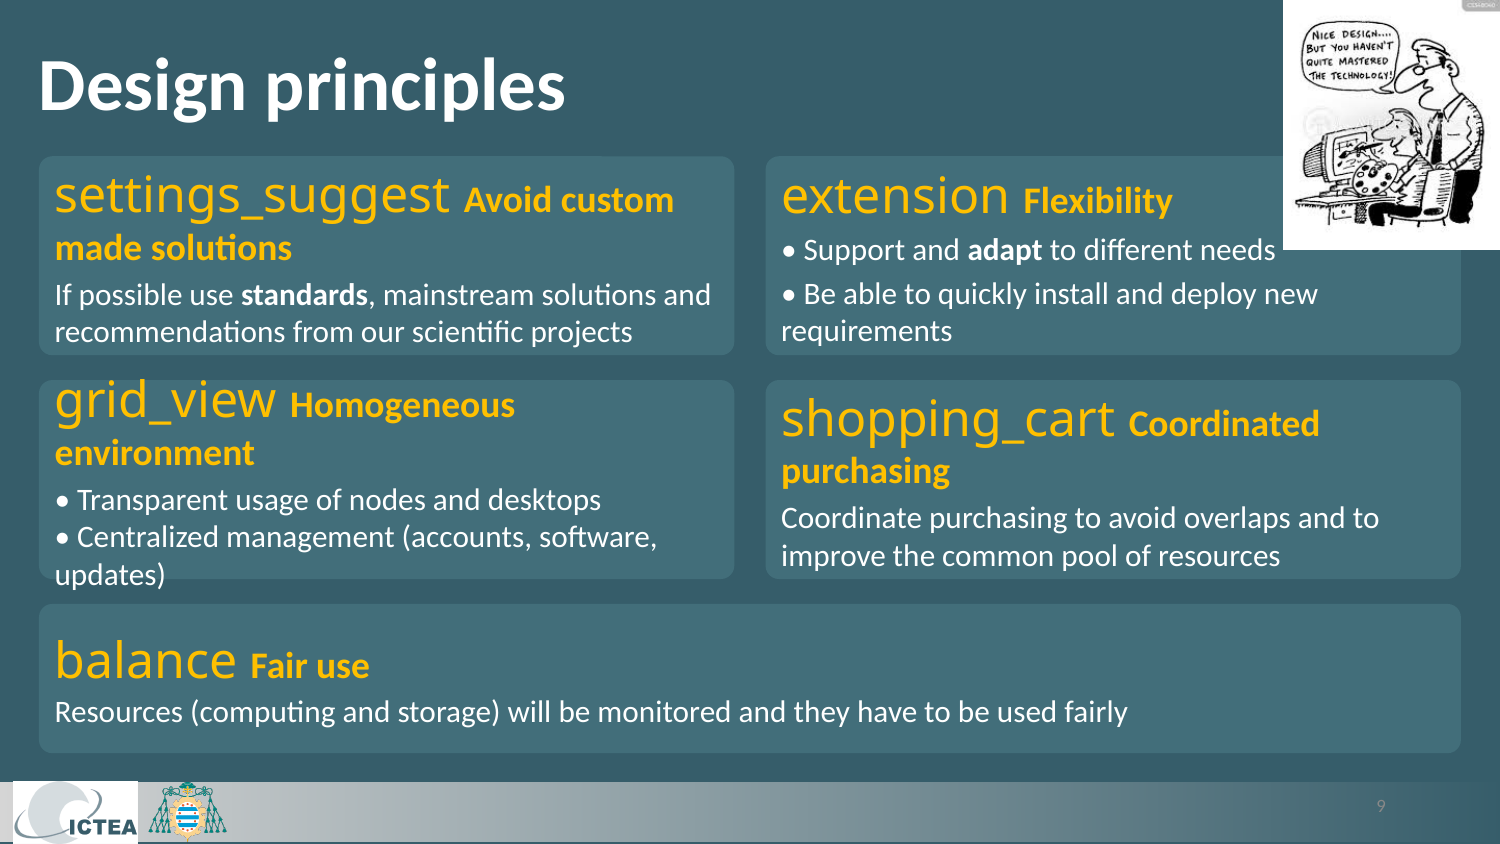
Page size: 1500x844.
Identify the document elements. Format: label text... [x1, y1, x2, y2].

text_box [0, 782, 13, 842]
text_box extension Flexibility • Support and adapt to different needs • Be able to quickly install and deploy new requirements [781, 172, 1446, 339]
picture [147, 781, 230, 844]
text_box [138, 782, 147, 842]
text_box shopping_cart Coordinated purchasing Coordinate purchasing to avoid overlaps and to improve the common pool of resources [781, 396, 1446, 563]
text_box [230, 782, 1500, 842]
text_box [38, 603, 1461, 754]
text_box [91, 572, 99, 580]
text_box balance Fair use Resources (computing and storage) will be monitored and they have to be used fairly [54, 620, 1446, 737]
text_box [38, 156, 735, 356]
text_box [145, 380, 735, 580]
slide_number <number> [1059, 782, 1397, 827]
text_box grid_view Homogeneous environment • Transparent usage of nodes and desktops • Centralized management (accounts, software, updates) [54, 396, 719, 563]
picture [1283, 0, 1500, 250]
text_box [38, 380, 140, 580]
text_box settings_suggest Avoid custom made solutions If possible use standards, mainstream solutions and recommendations from our scientific projects [54, 172, 719, 339]
title Design principles [39, 39, 1283, 133]
text_box [765, 156, 1461, 356]
picture [13, 781, 138, 844]
text_box [75, 572, 82, 580]
text_box [101, 563, 161, 580]
text_box [765, 380, 1461, 580]
